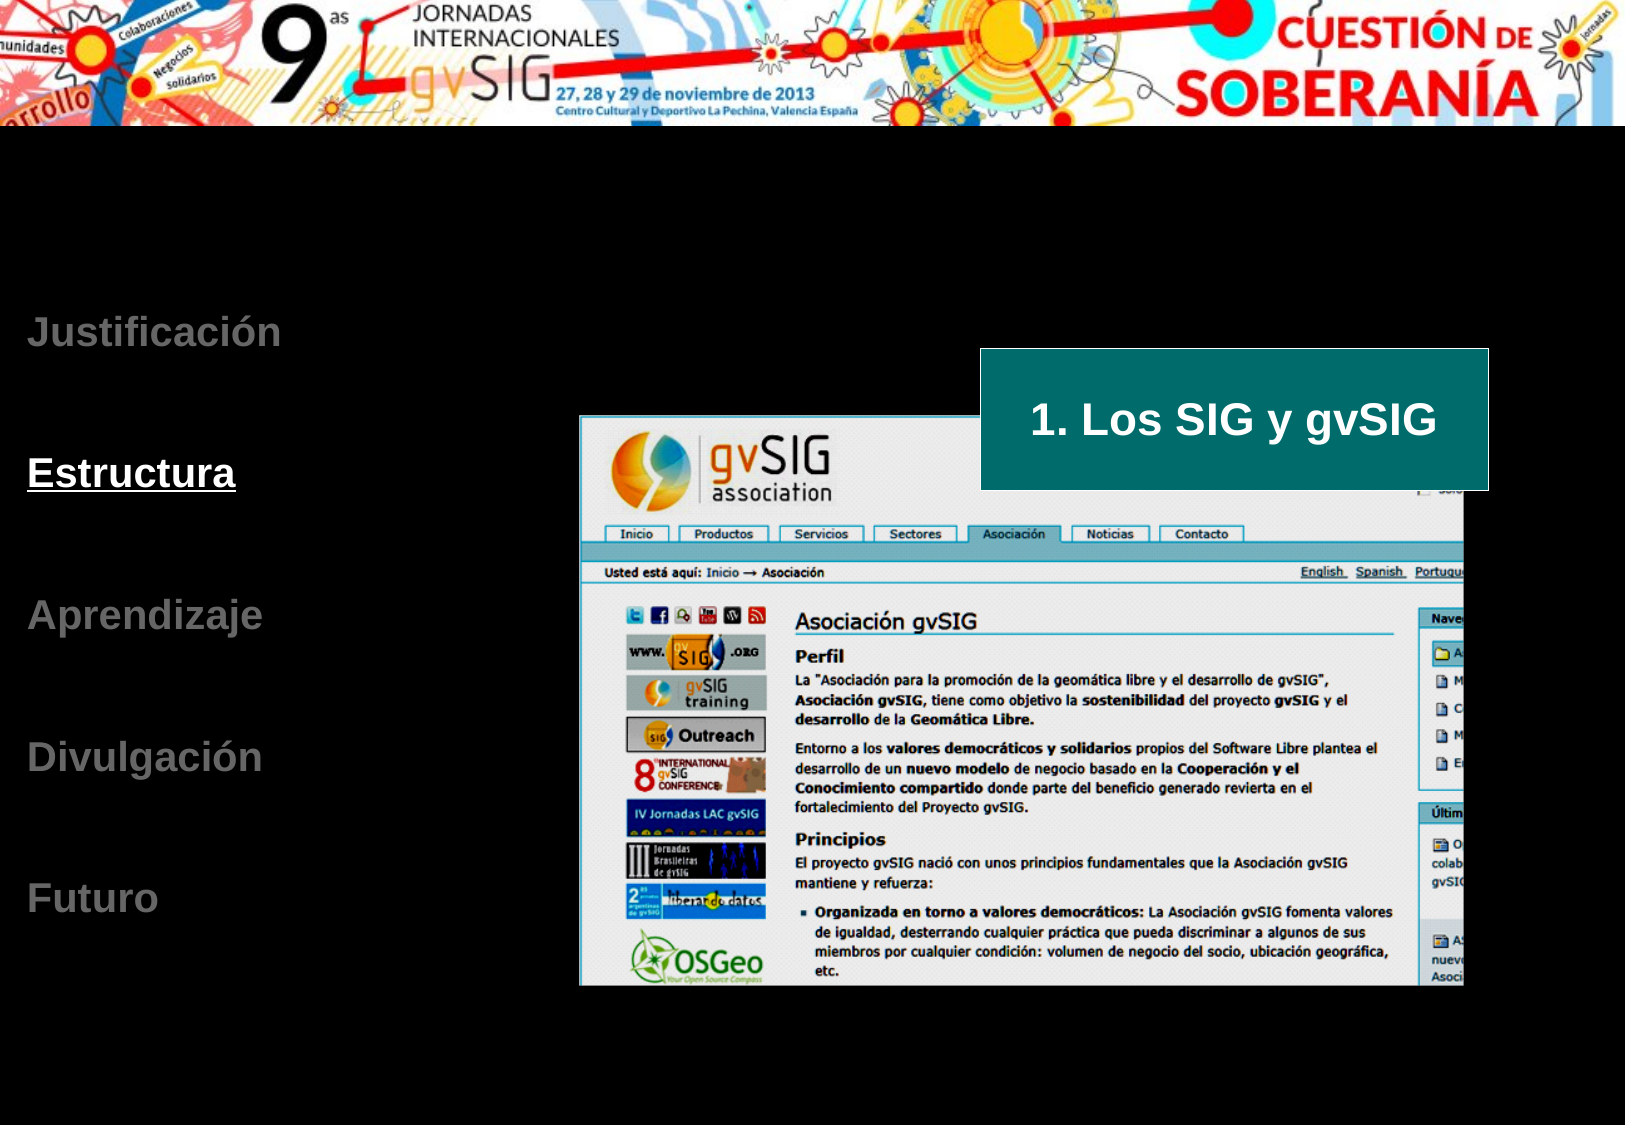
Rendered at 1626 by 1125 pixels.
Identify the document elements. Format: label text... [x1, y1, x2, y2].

picture [0, 0, 1626, 126]
text_box Justificación Estructura Aprendizaje Divulgación Futuro [11, 296, 319, 929]
picture [578, 414, 1465, 987]
text_box 1. Los SIG y gvSIG [980, 348, 1489, 491]
